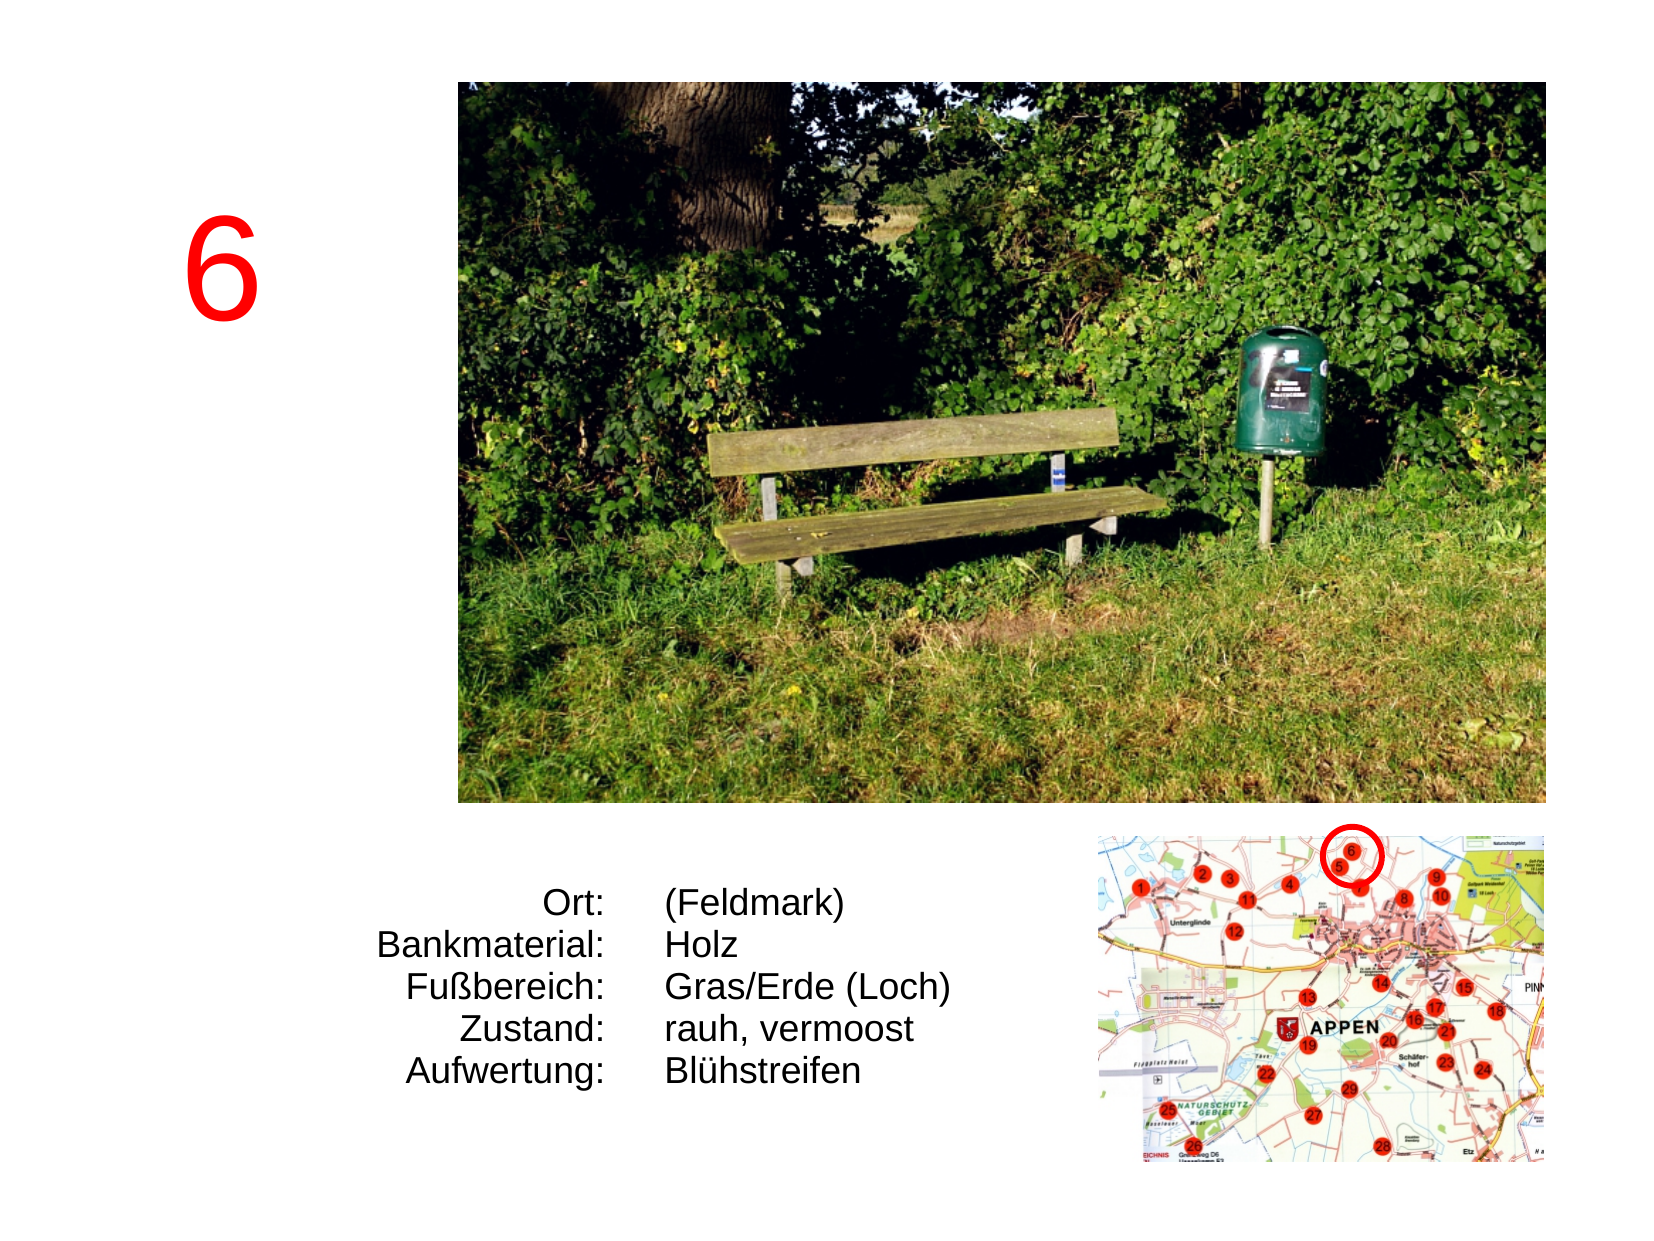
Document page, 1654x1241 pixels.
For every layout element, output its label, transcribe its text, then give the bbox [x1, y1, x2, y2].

text_box Ort: (Feldmark) Bankmaterial: Holz Fußbereich: Gras/Erde (Loch) Zustand: rauh, vermoost Aufwertung: Blühstreifen [354, 873, 1098, 1142]
picture [1326, 836, 1378, 882]
picture [458, 82, 1546, 803]
picture [1098, 836, 1544, 1162]
text_box 6 [165, 177, 317, 360]
